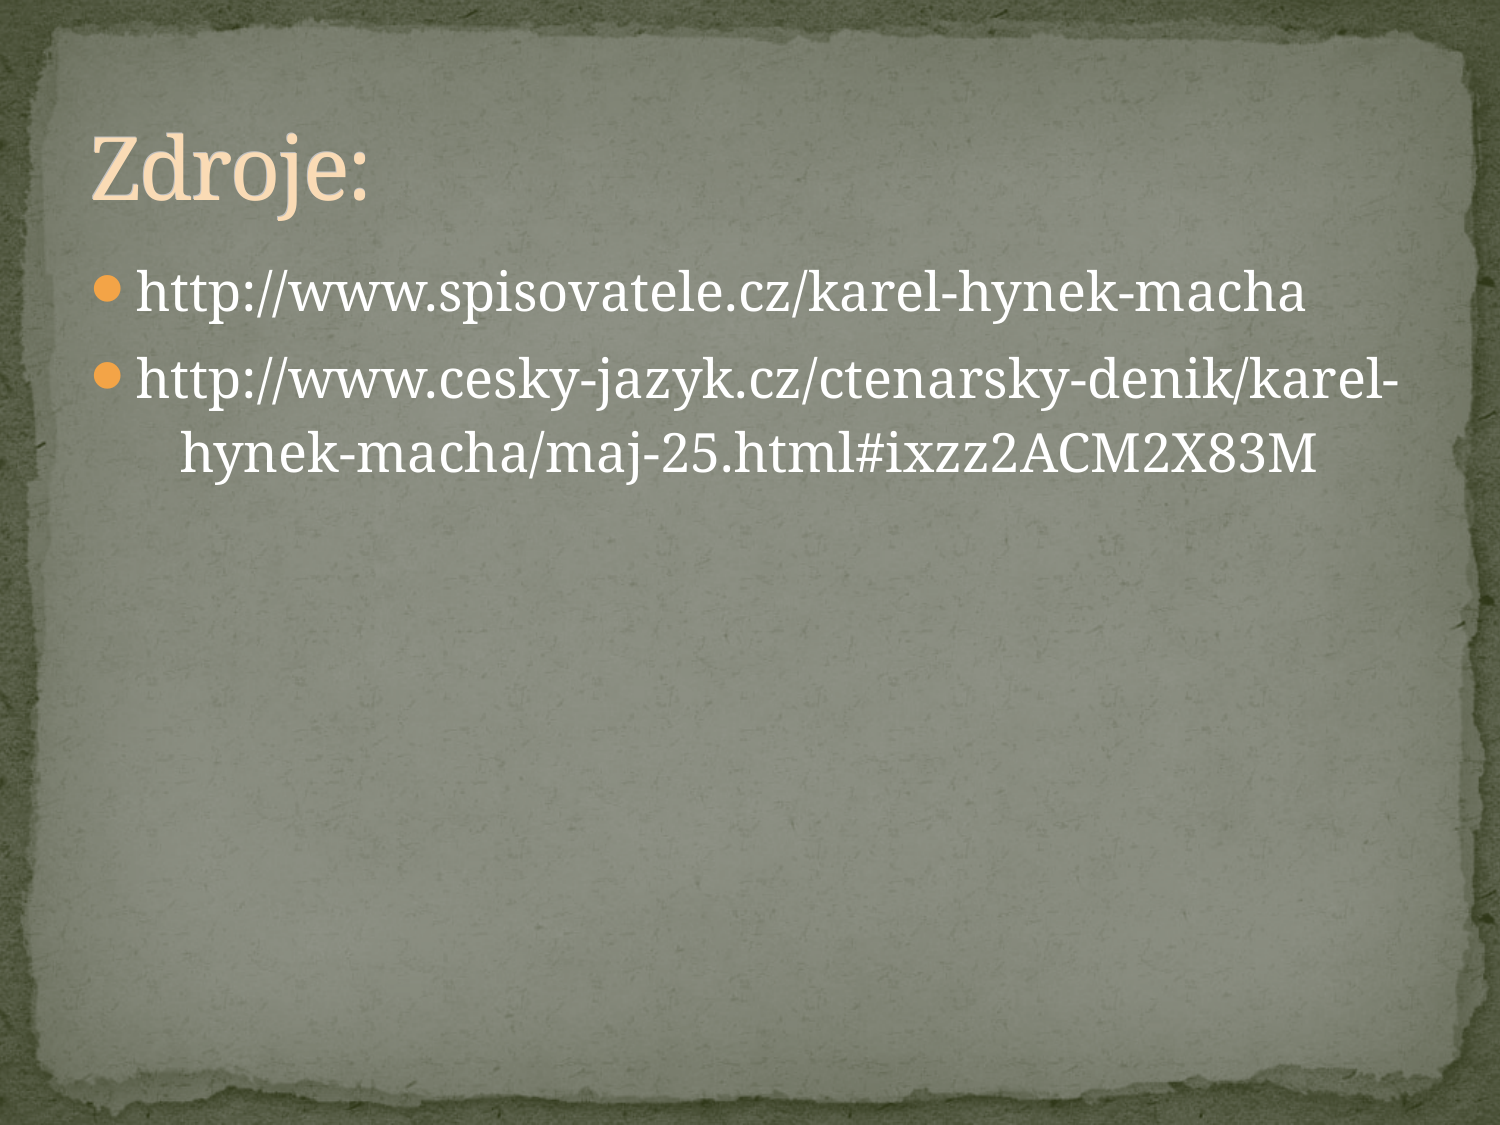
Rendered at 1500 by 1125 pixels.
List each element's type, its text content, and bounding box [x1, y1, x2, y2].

title Zdroje: [75, 24, 1426, 225]
list http://www.spisovatele.cz/karel-hynek-macha http://www.cesky-jazyk.cz/ctenarsky-denik/karel-hynek-macha/maj-25.html#ixzz2ACM2X83M [75, 249, 1426, 1000]
